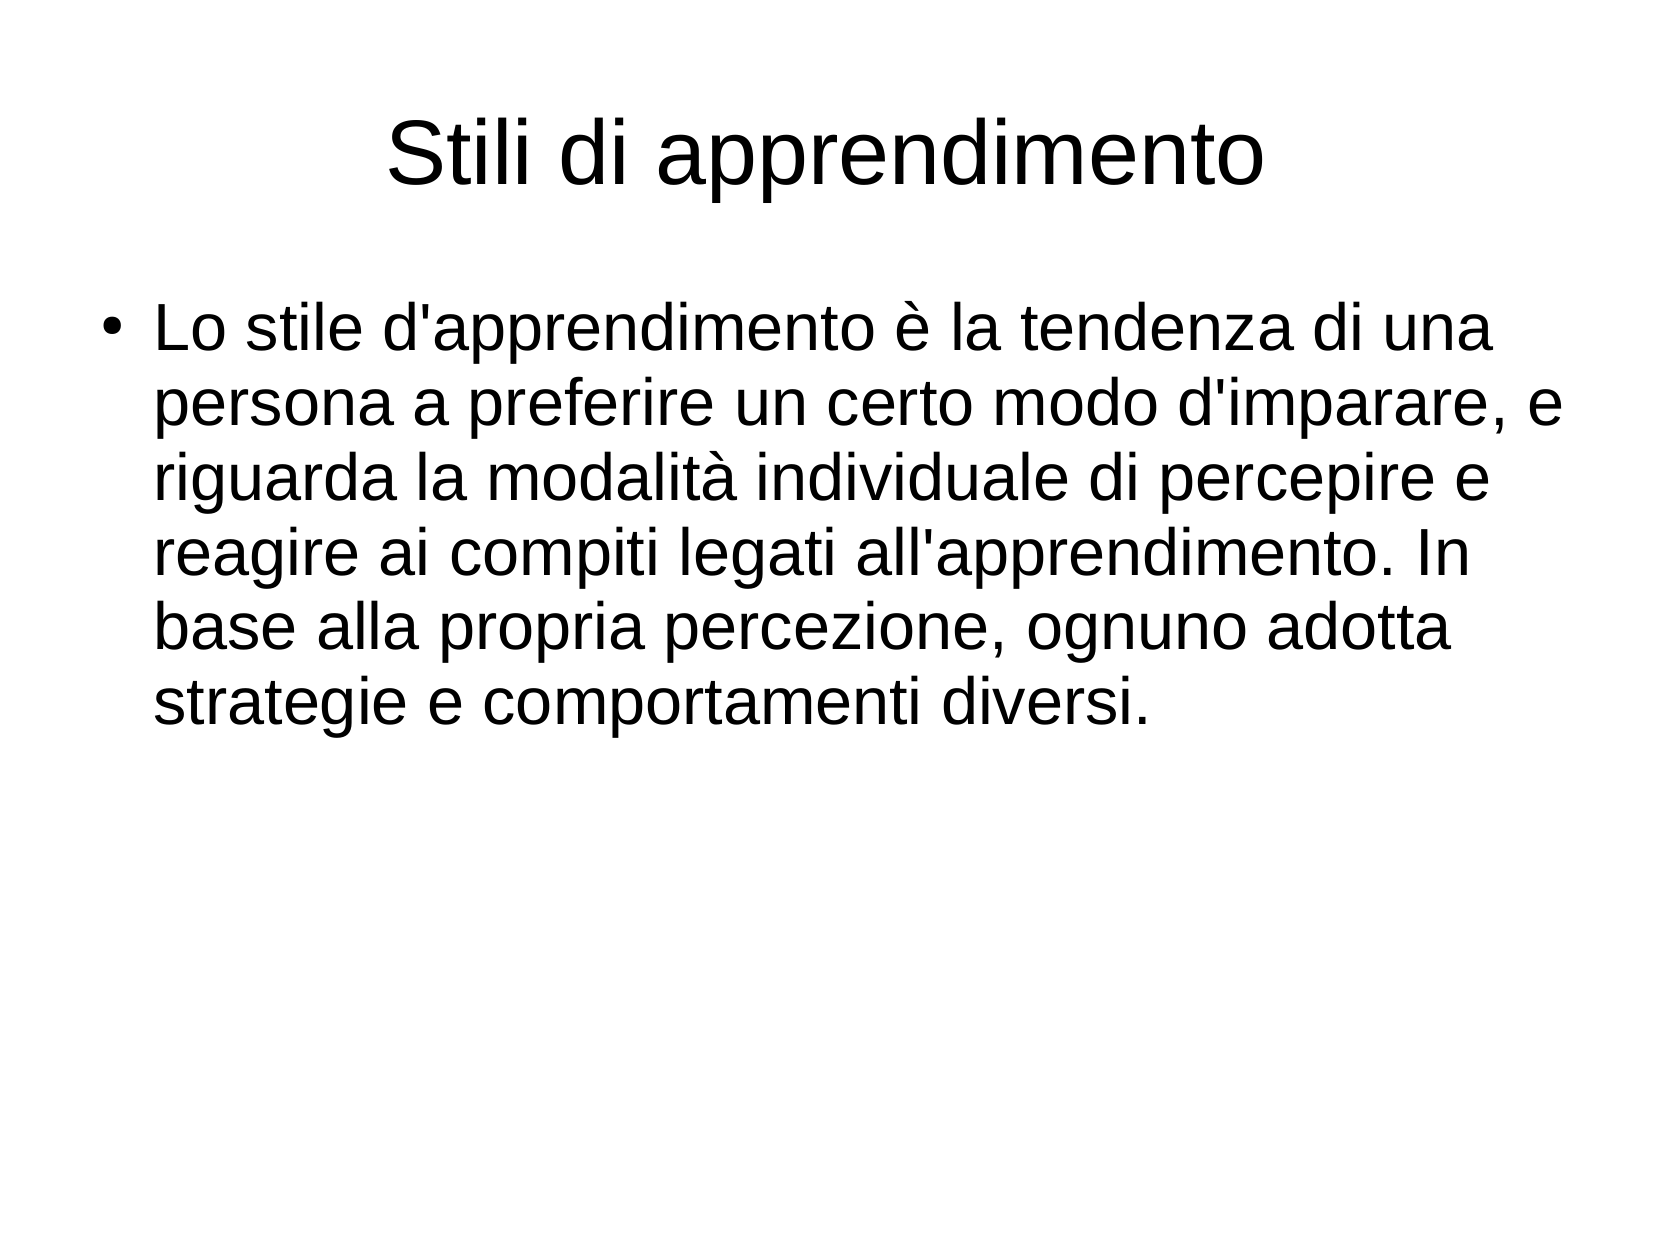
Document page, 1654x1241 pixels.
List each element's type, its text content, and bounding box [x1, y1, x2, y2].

list Lo stile d'apprendimento è la tendenza di una persona a preferire un certo modo d'imparare, e riguarda la modalità individuale di percepire e reagire ai compiti legati all'apprendimento. In base alla propria percezione, ognuno adotta strategie e comportamenti diversi. [82, 290, 1571, 995]
title Stili di apprendimento [82, 49, 1571, 257]
